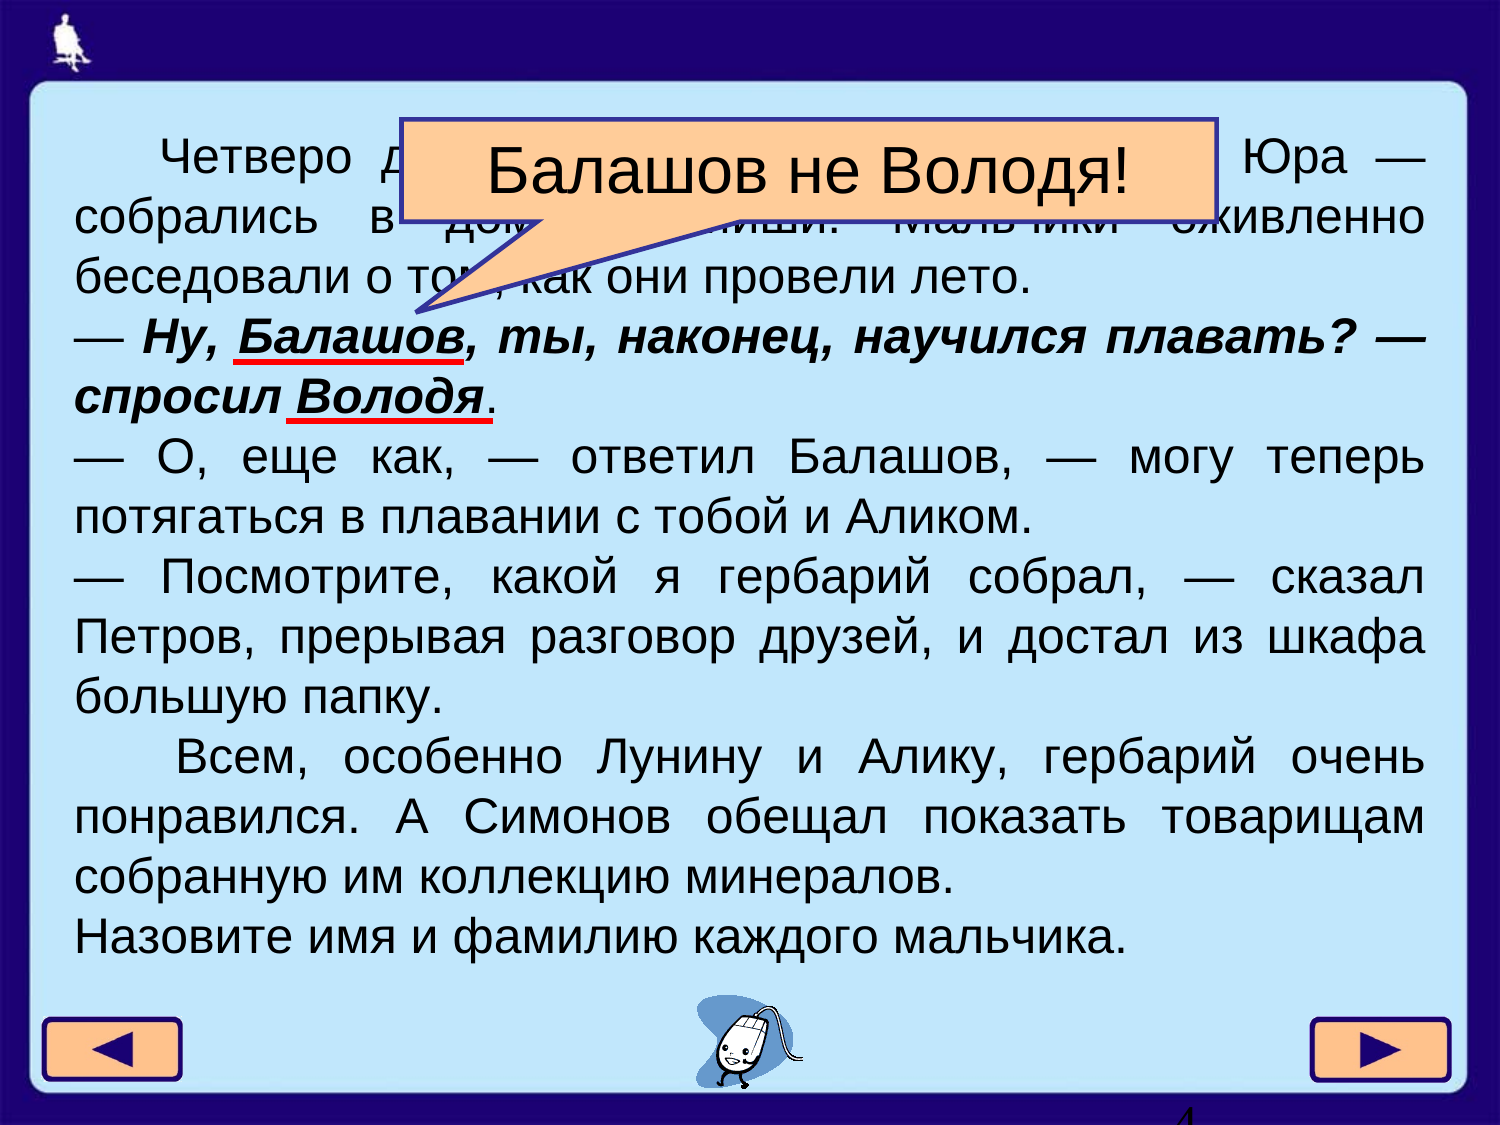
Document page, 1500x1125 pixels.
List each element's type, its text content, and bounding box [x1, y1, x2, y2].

text_box Четверо друзей — Алик, Володя, Миша и Юра — собрались в доме у Миши. Мальчики оживленно беседовали о том, как они провели лето. — Ну, Балашов, ты, наконец, научился плавать? — спросил Володя. — О, еще как, — ответил Балашов, — могу теперь потягаться в плавании с тобой и Аликом. — Посмотрите, какой я гербарий собрал, — сказал Петров, прерывая разговор друзей, и достал из шкафа большую папку. Всем, особенно Лунину и Алику, гербарий очень понравился. А Симонов обещал показать товарищам собранную им коллекцию минералов. Назовите имя и фамилию каждого мальчика. [59, 116, 1441, 972]
text_box Балашов не Володя! [401, 119, 1217, 313]
picture [0, 0, 1500, 1125]
text_box <номер> [1158, 1082, 1471, 1125]
